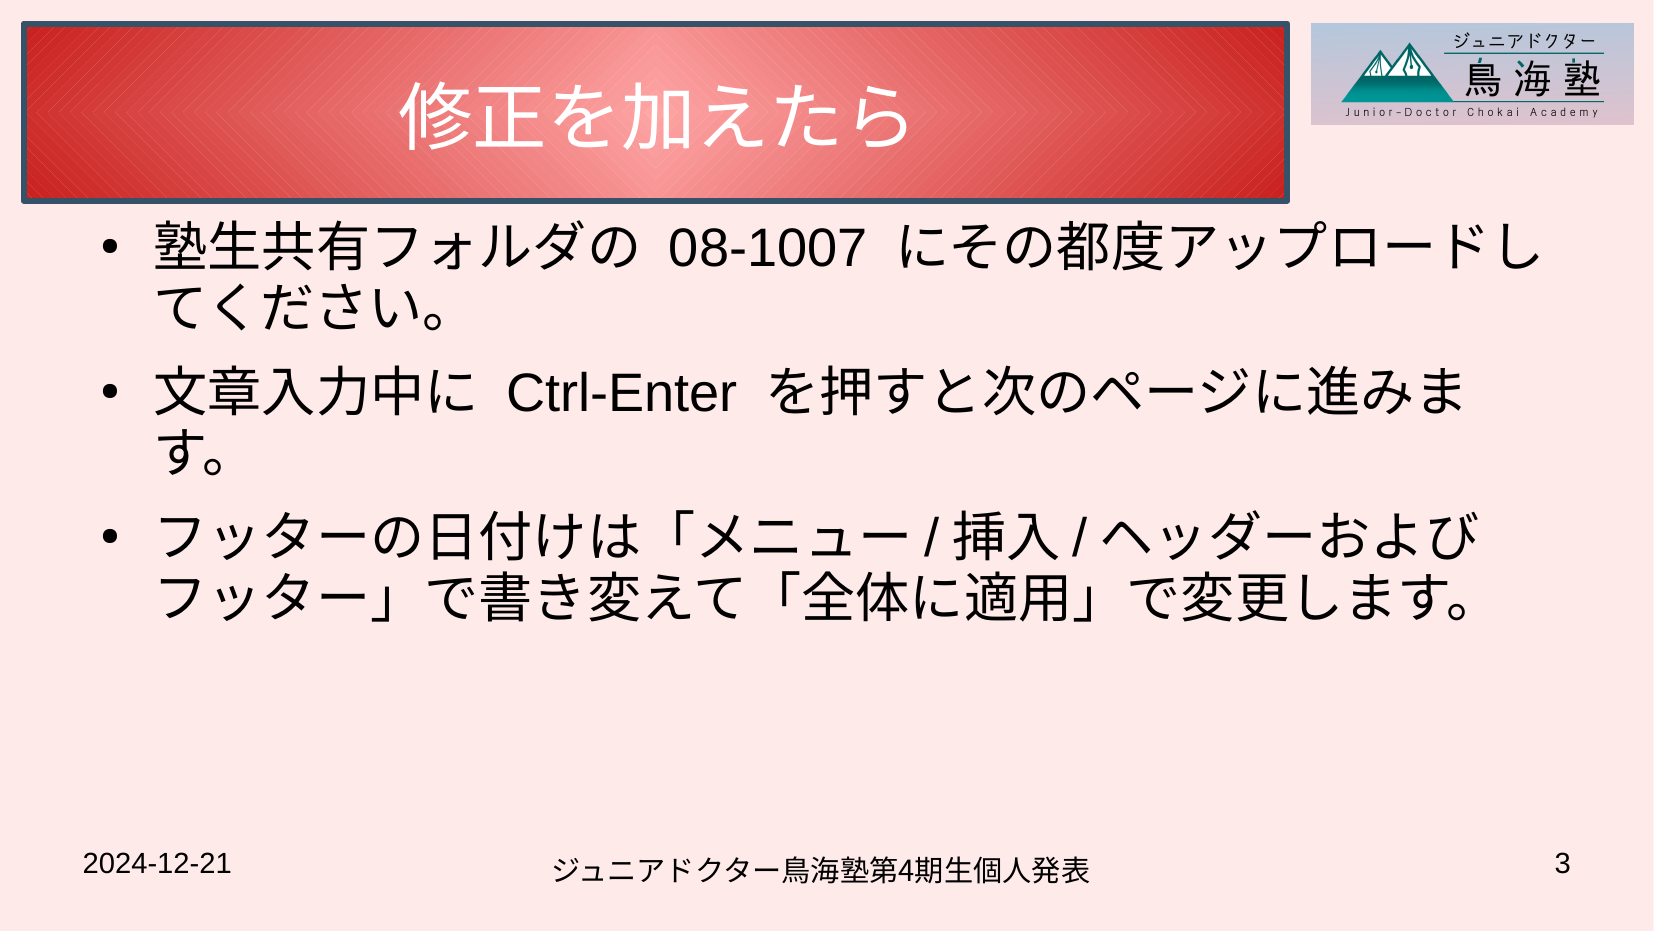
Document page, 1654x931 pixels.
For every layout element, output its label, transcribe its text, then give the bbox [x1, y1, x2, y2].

title 修正を加えたら [82, 35, 1235, 189]
list 塾生共有フォルダの 08-1007 にその都度アップロードしてください。 文章入力中に Ctrl-Enter を押すと次のページに進みます。 フッターの日付けは「メニュー/挿入/ヘッダーおよびフッター」で書き変えて「全体に適用」で変更します。 [82, 217, 1571, 758]
picture [1311, 23, 1634, 125]
